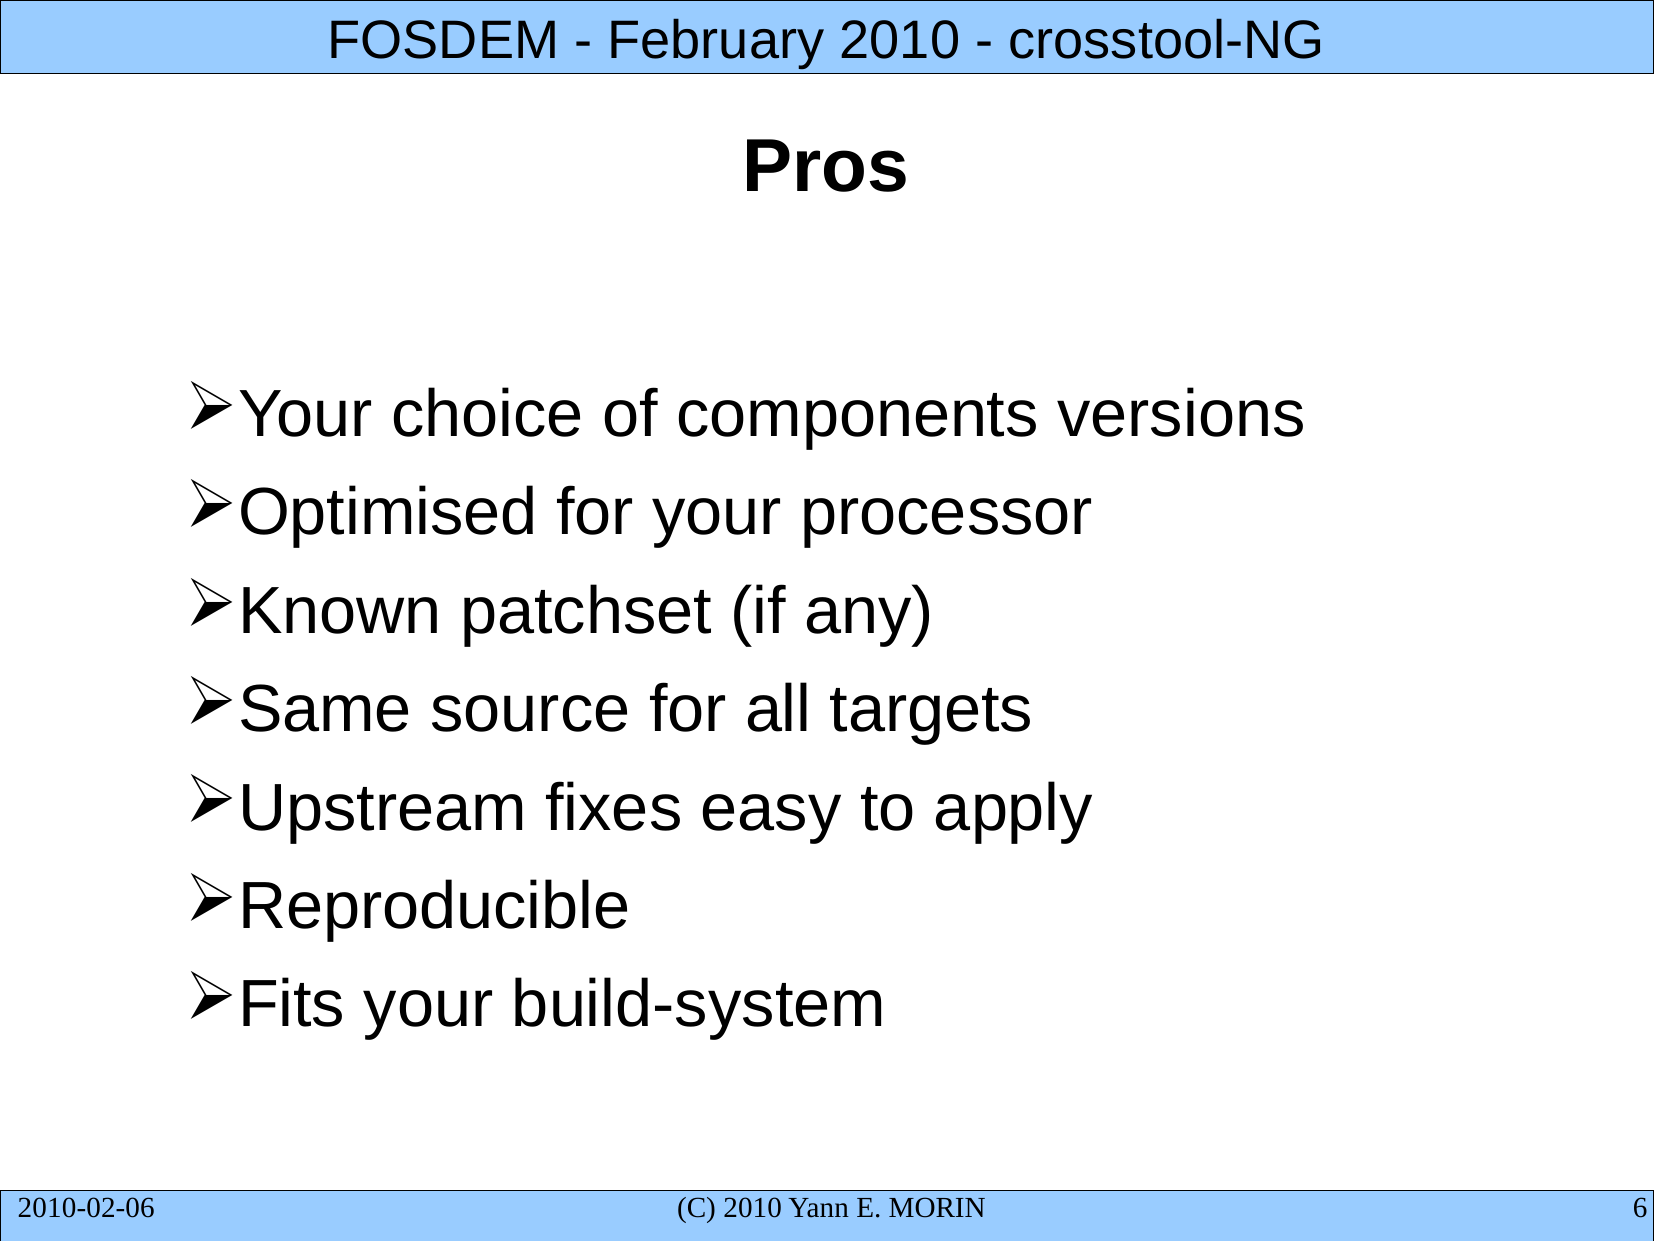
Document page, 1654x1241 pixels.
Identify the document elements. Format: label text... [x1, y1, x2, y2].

list Pros [167, 123, 1467, 222]
list Your choice of components versions Optimised for your processor Known patchset (if any) Same source for all targets Upstream fixes easy to apply Reproducible Fits your build-system [167, 265, 1467, 1152]
title FOSDEM - February 2010 - crosstool-NG [82, 0, 1571, 79]
